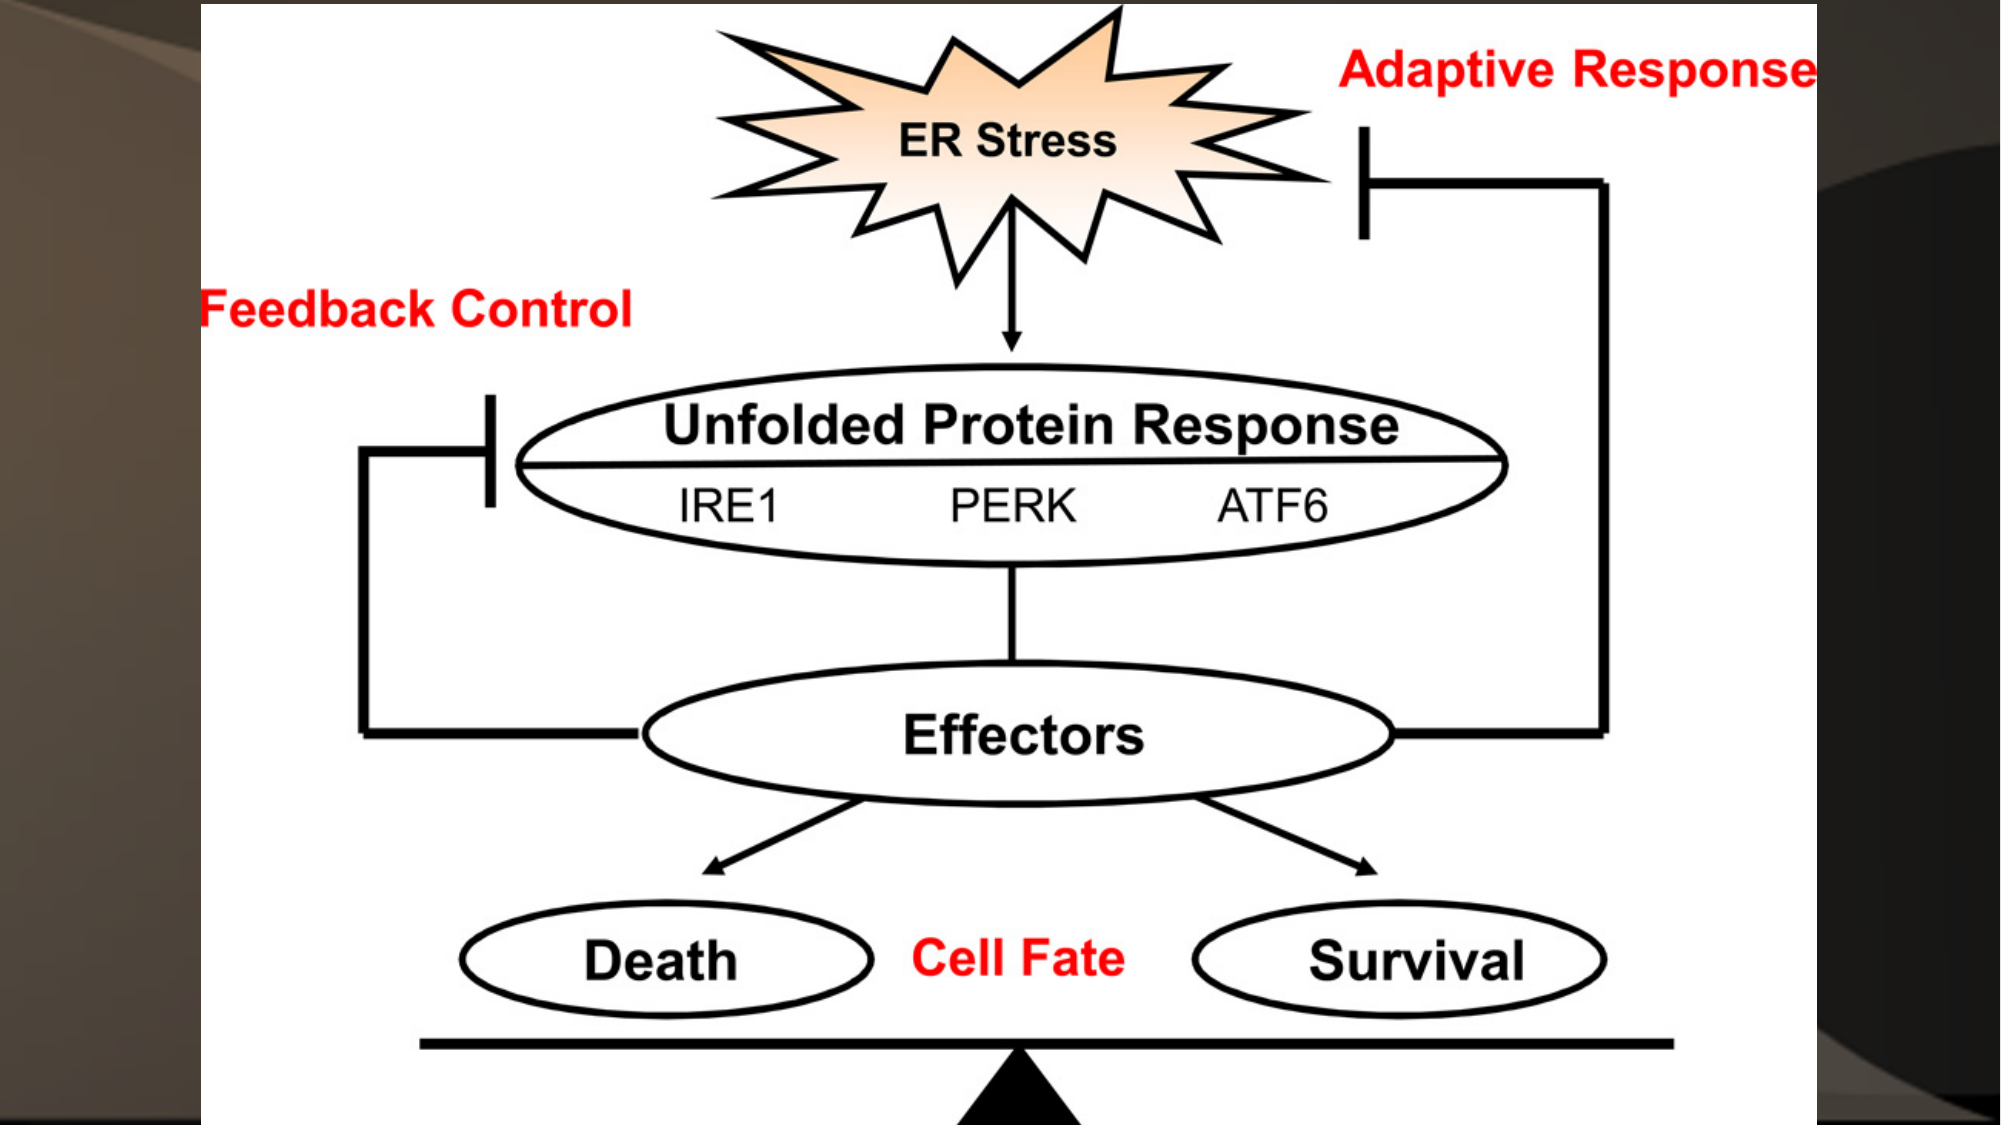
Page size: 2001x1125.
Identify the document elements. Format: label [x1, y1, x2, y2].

picture [201, 4, 1817, 1125]
